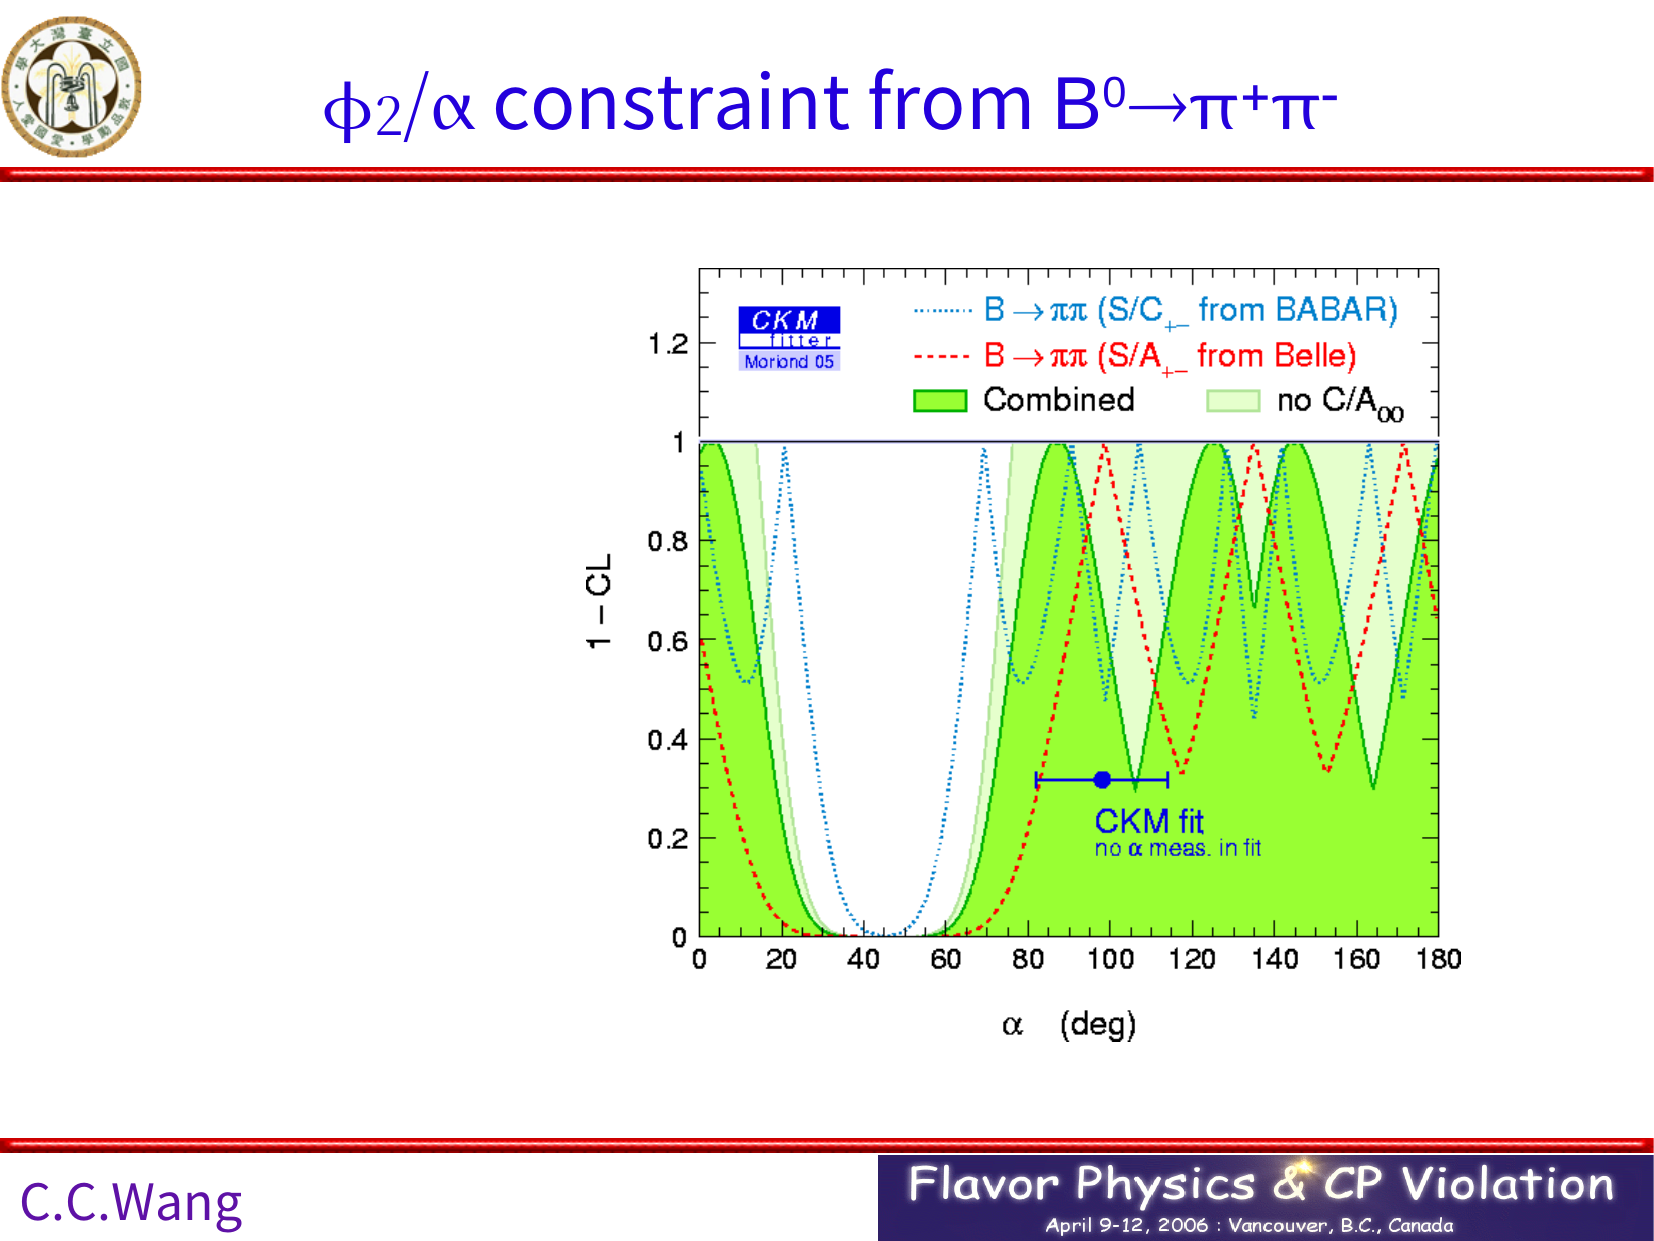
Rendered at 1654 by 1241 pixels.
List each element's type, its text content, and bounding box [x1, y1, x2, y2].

picture [0, 167, 1654, 182]
picture [878, 1155, 1654, 1241]
title 2/ constraint from B0+- [140, 22, 1520, 173]
picture [0, 1138, 1654, 1153]
picture [586, 268, 1461, 1042]
picture [0, 15, 143, 159]
